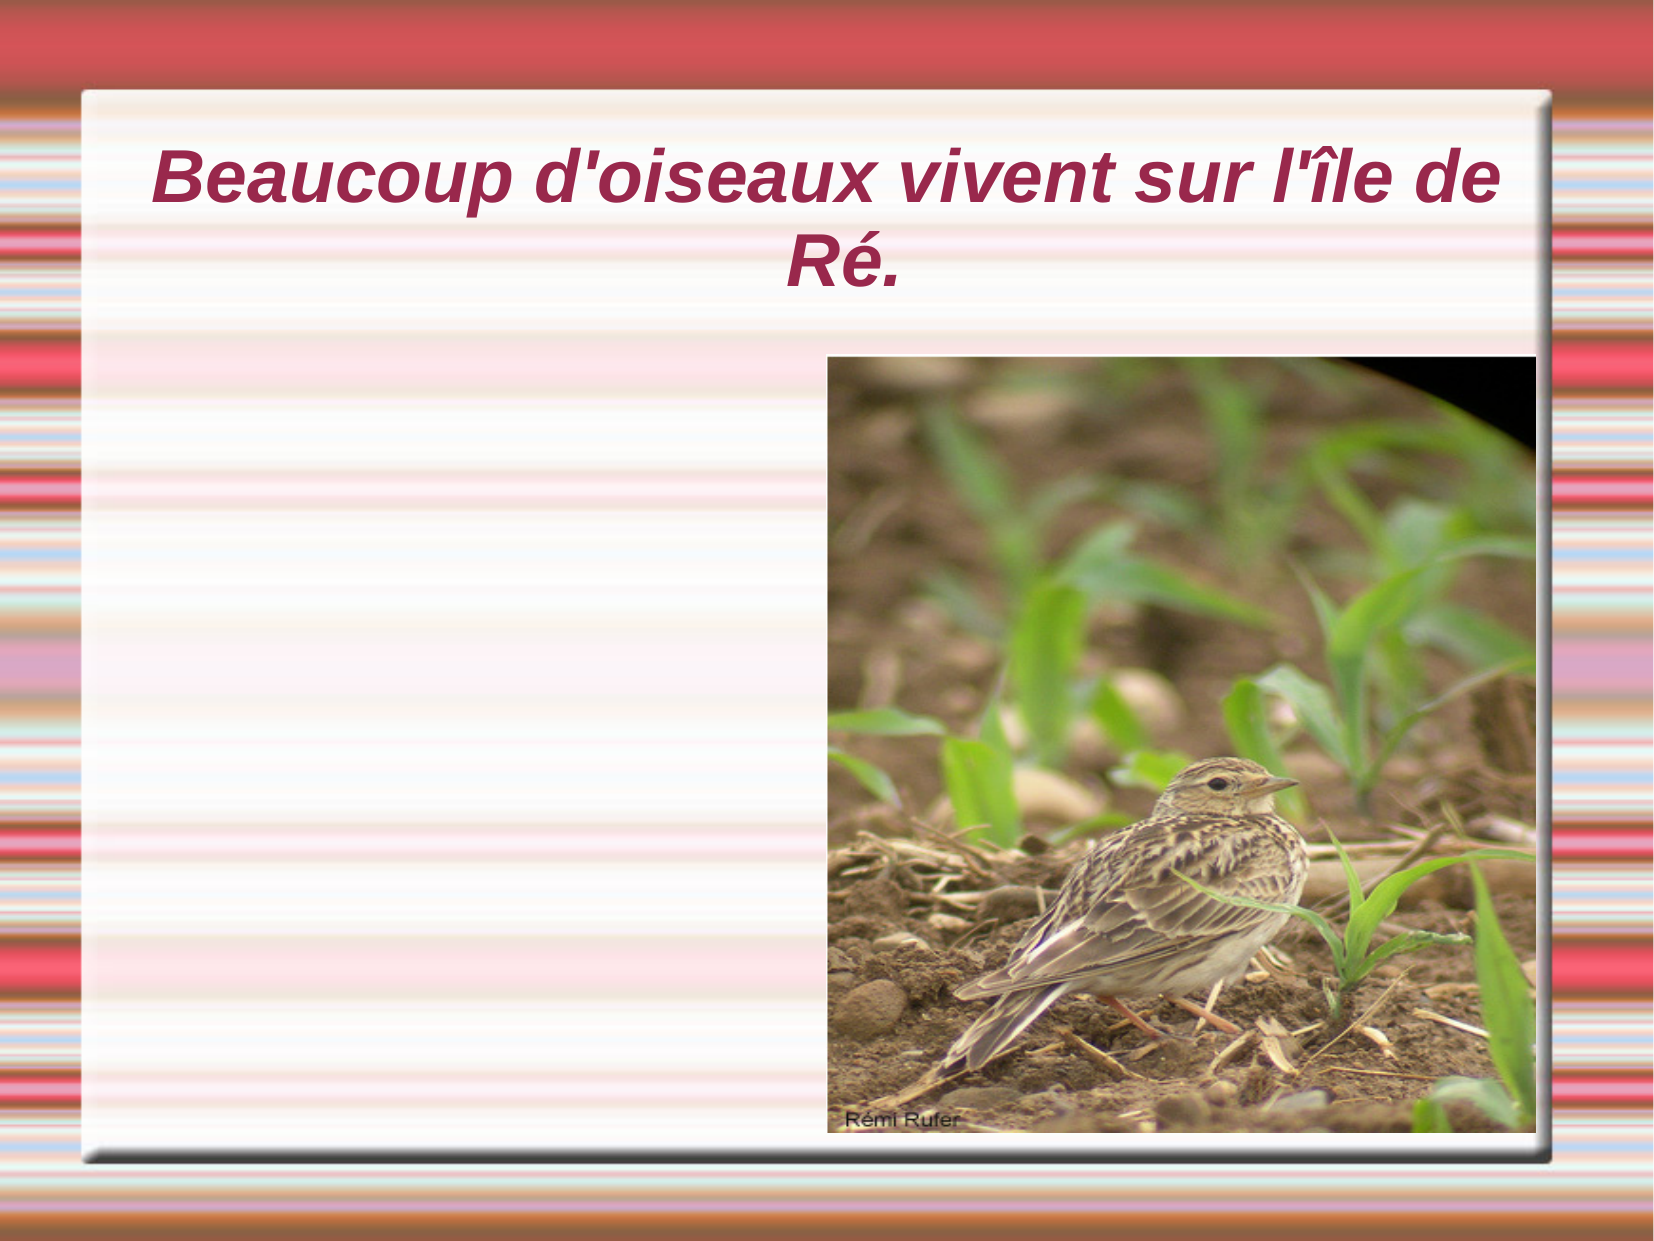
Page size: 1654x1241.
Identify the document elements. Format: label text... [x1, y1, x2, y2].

title Beaucoup d'oiseaux vivent sur l'île de Ré. [121, 114, 1534, 322]
picture [0, 0, 1654, 1241]
